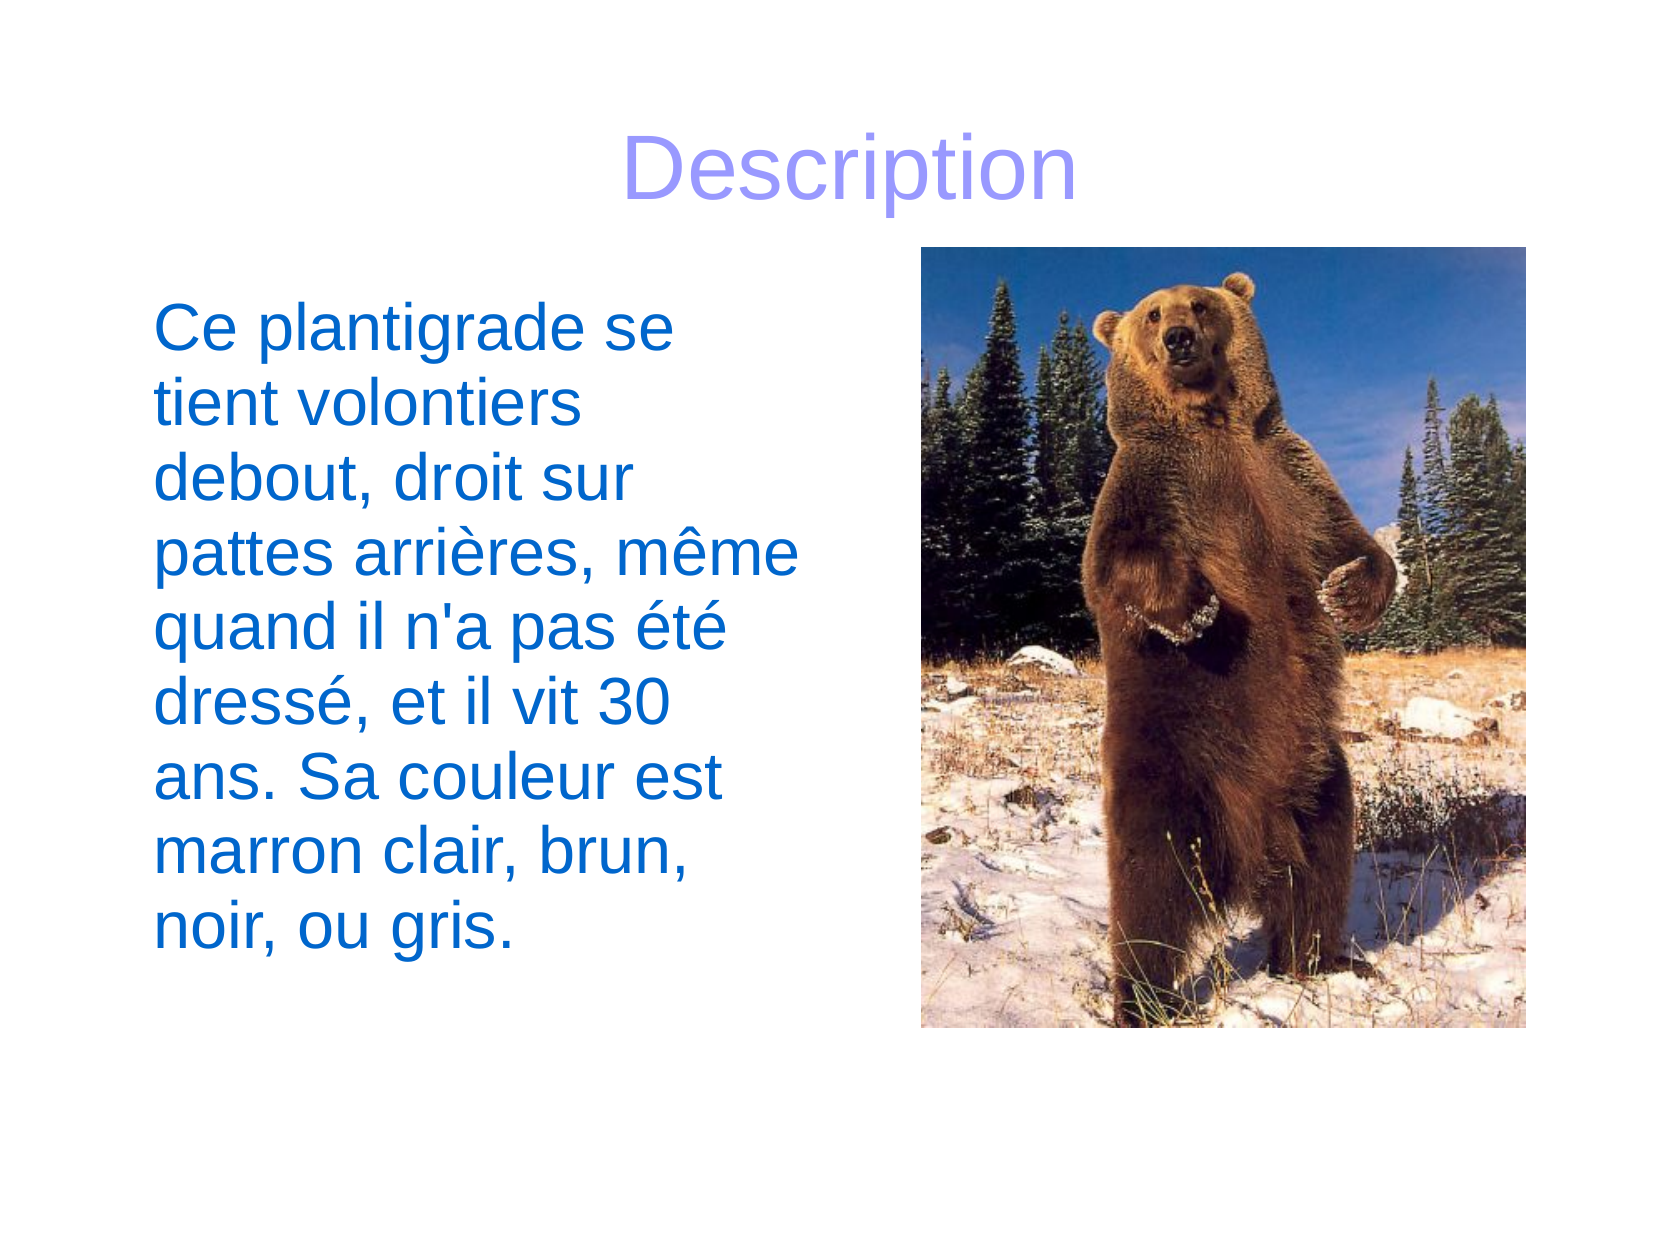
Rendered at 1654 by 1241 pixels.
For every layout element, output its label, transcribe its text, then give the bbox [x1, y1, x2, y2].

list Ce plantigrade se tient volontiers debout, droit sur pattes arrières, même quand il n'a pas été dressé, et il vit 30 ans. Sa couleur est marron clair, brun, noir, ou gris. [82, 290, 809, 1010]
title Description [106, 64, 1595, 272]
picture [921, 247, 1526, 1028]
